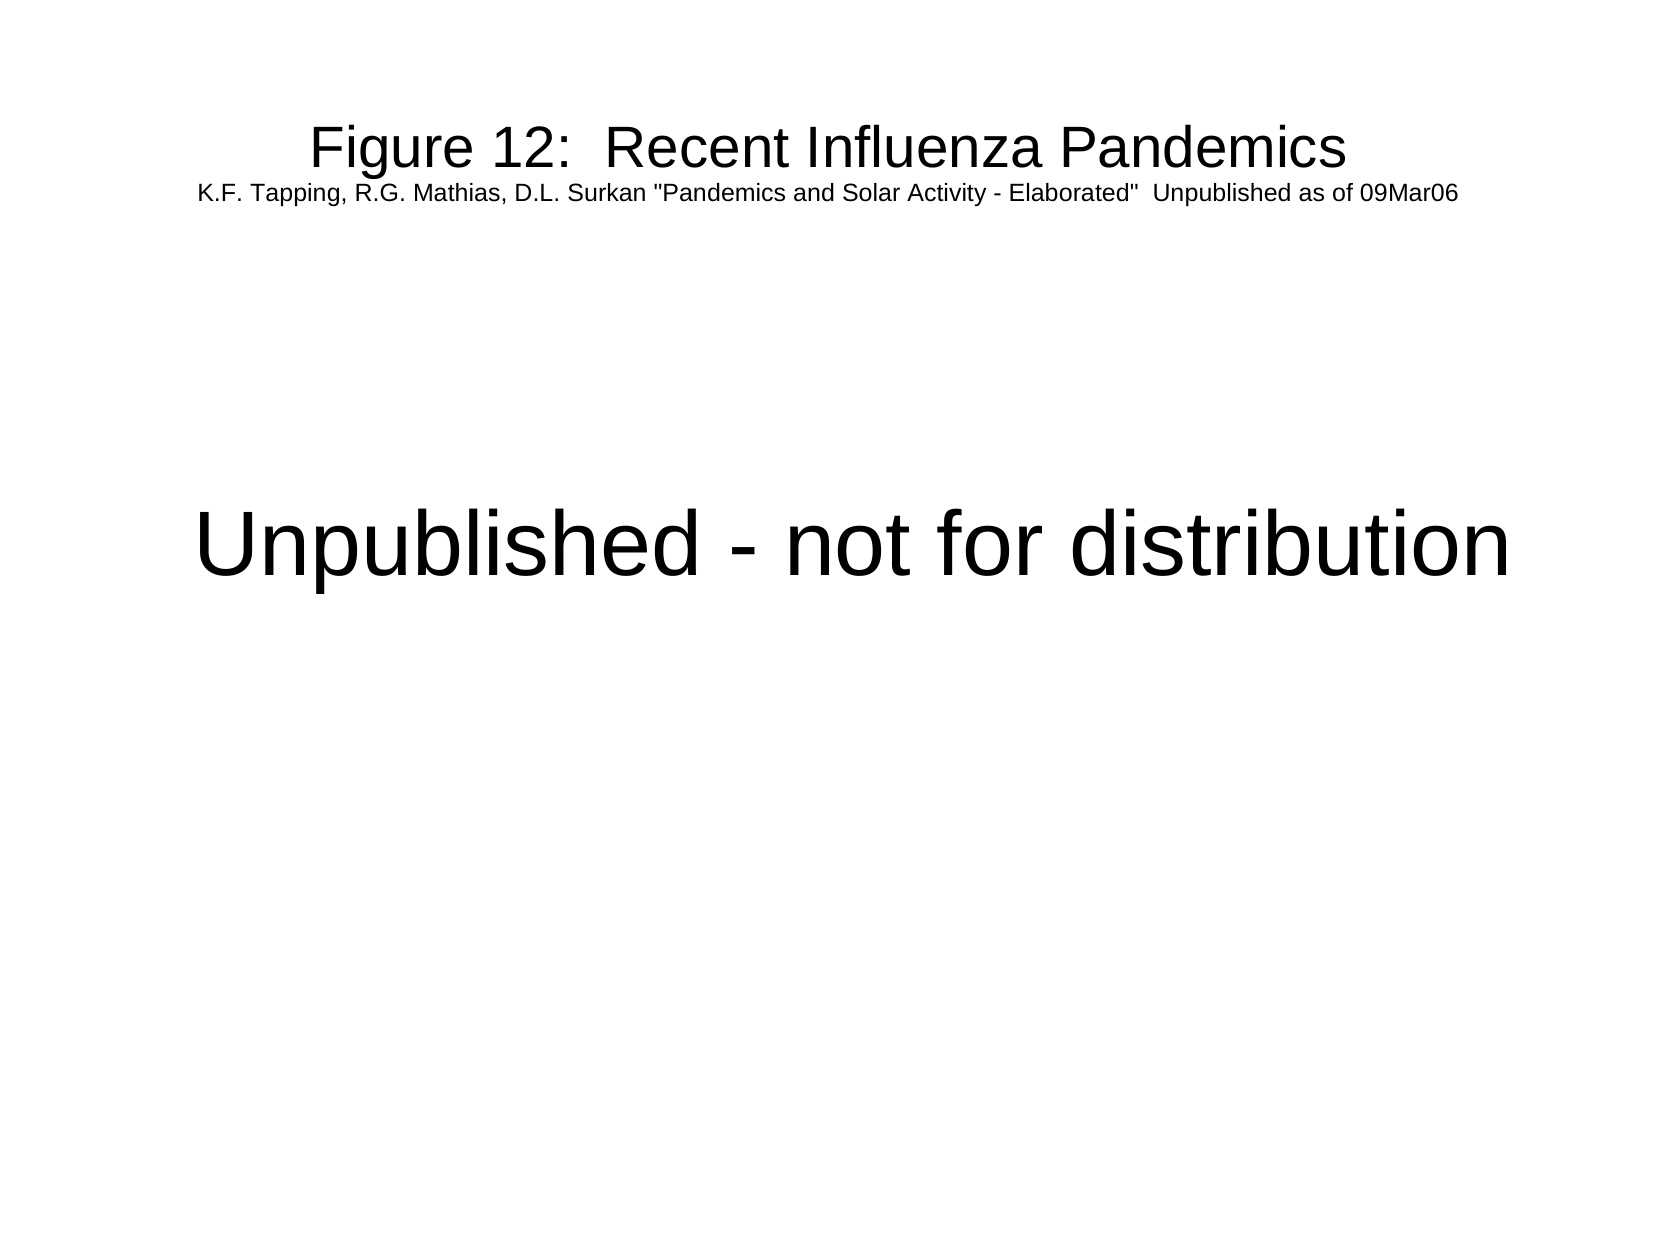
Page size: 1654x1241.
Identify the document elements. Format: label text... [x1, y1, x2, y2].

title Figure 12: Recent Influenza Pandemics K.F. Tapping, R.G. Mathias, D.L. Surkan "Pandemics and Solar Activity - Elaborated" Unpublished as of 09Mar06 [123, 59, 1536, 267]
title Unpublished - not for distribution [147, 442, 1560, 651]
